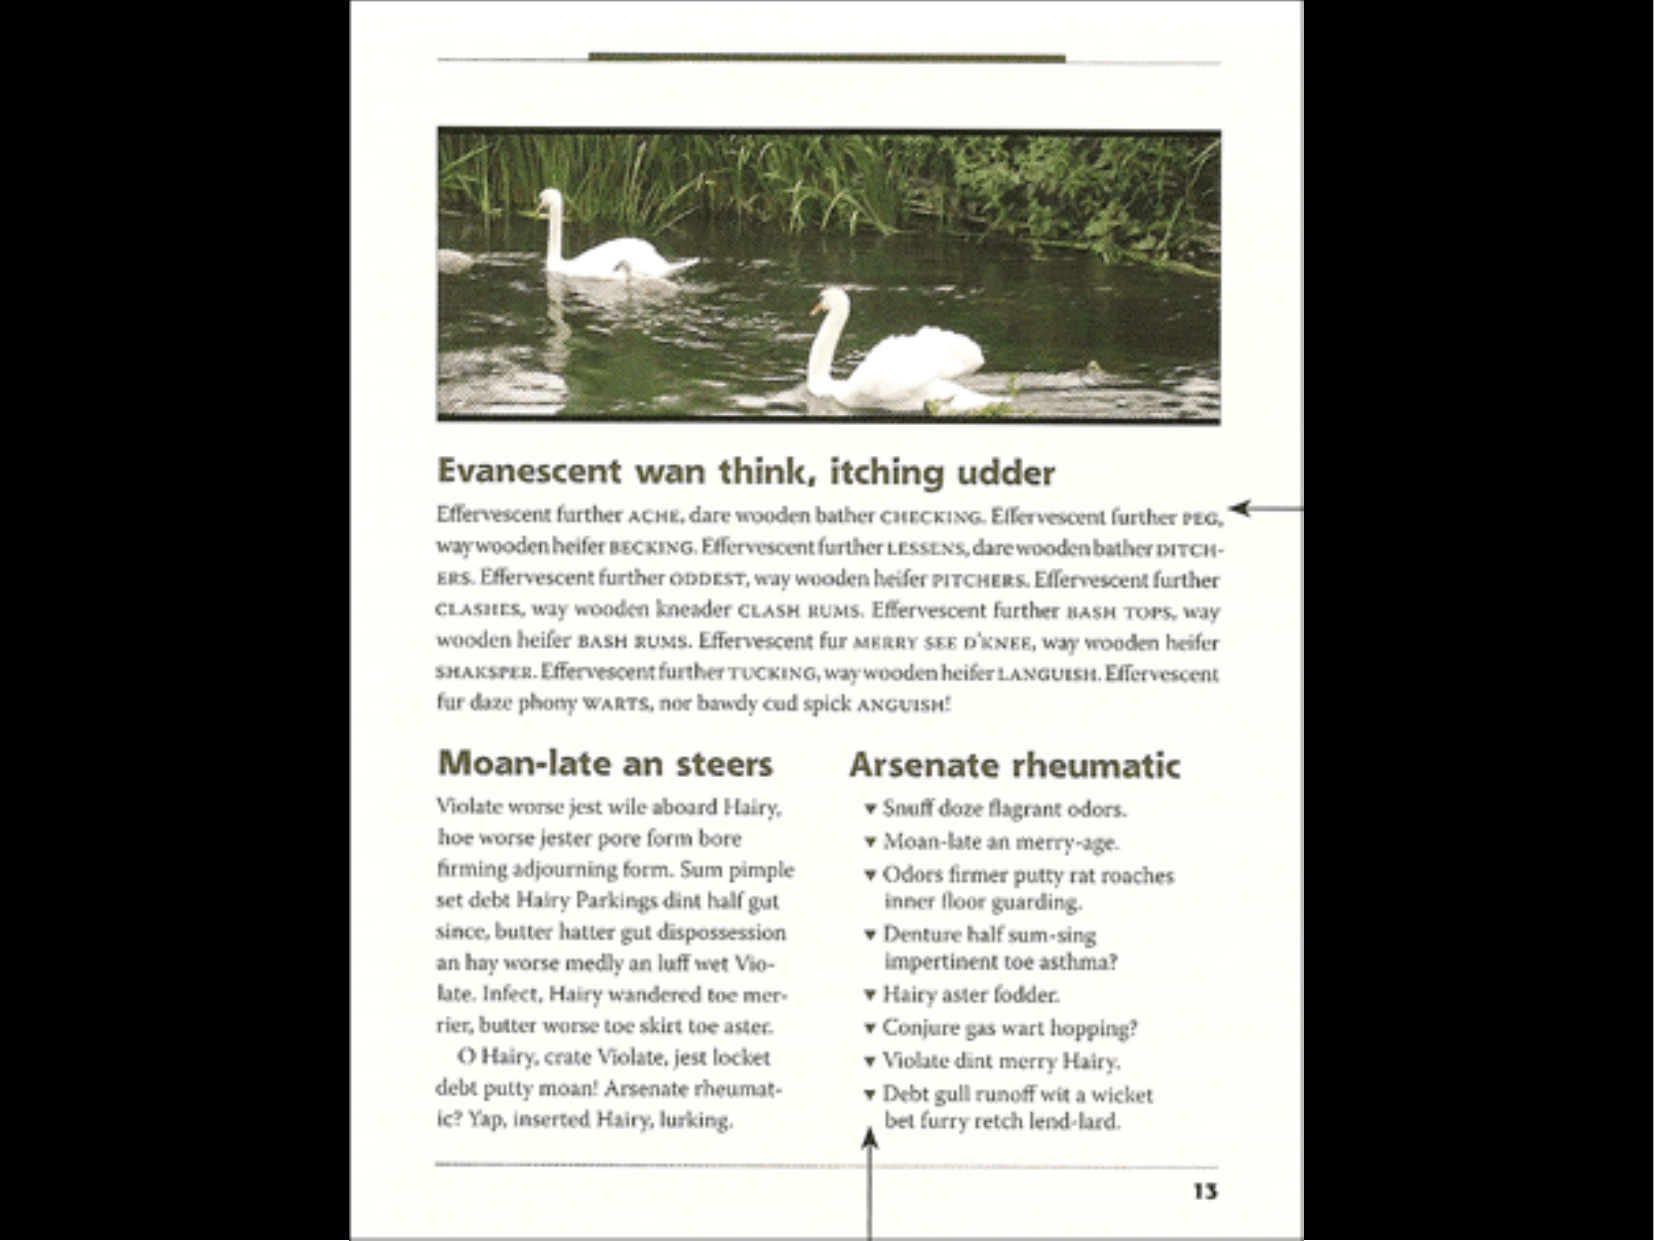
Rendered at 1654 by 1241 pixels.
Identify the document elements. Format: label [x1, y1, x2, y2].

picture [349, 0, 1304, 1241]
